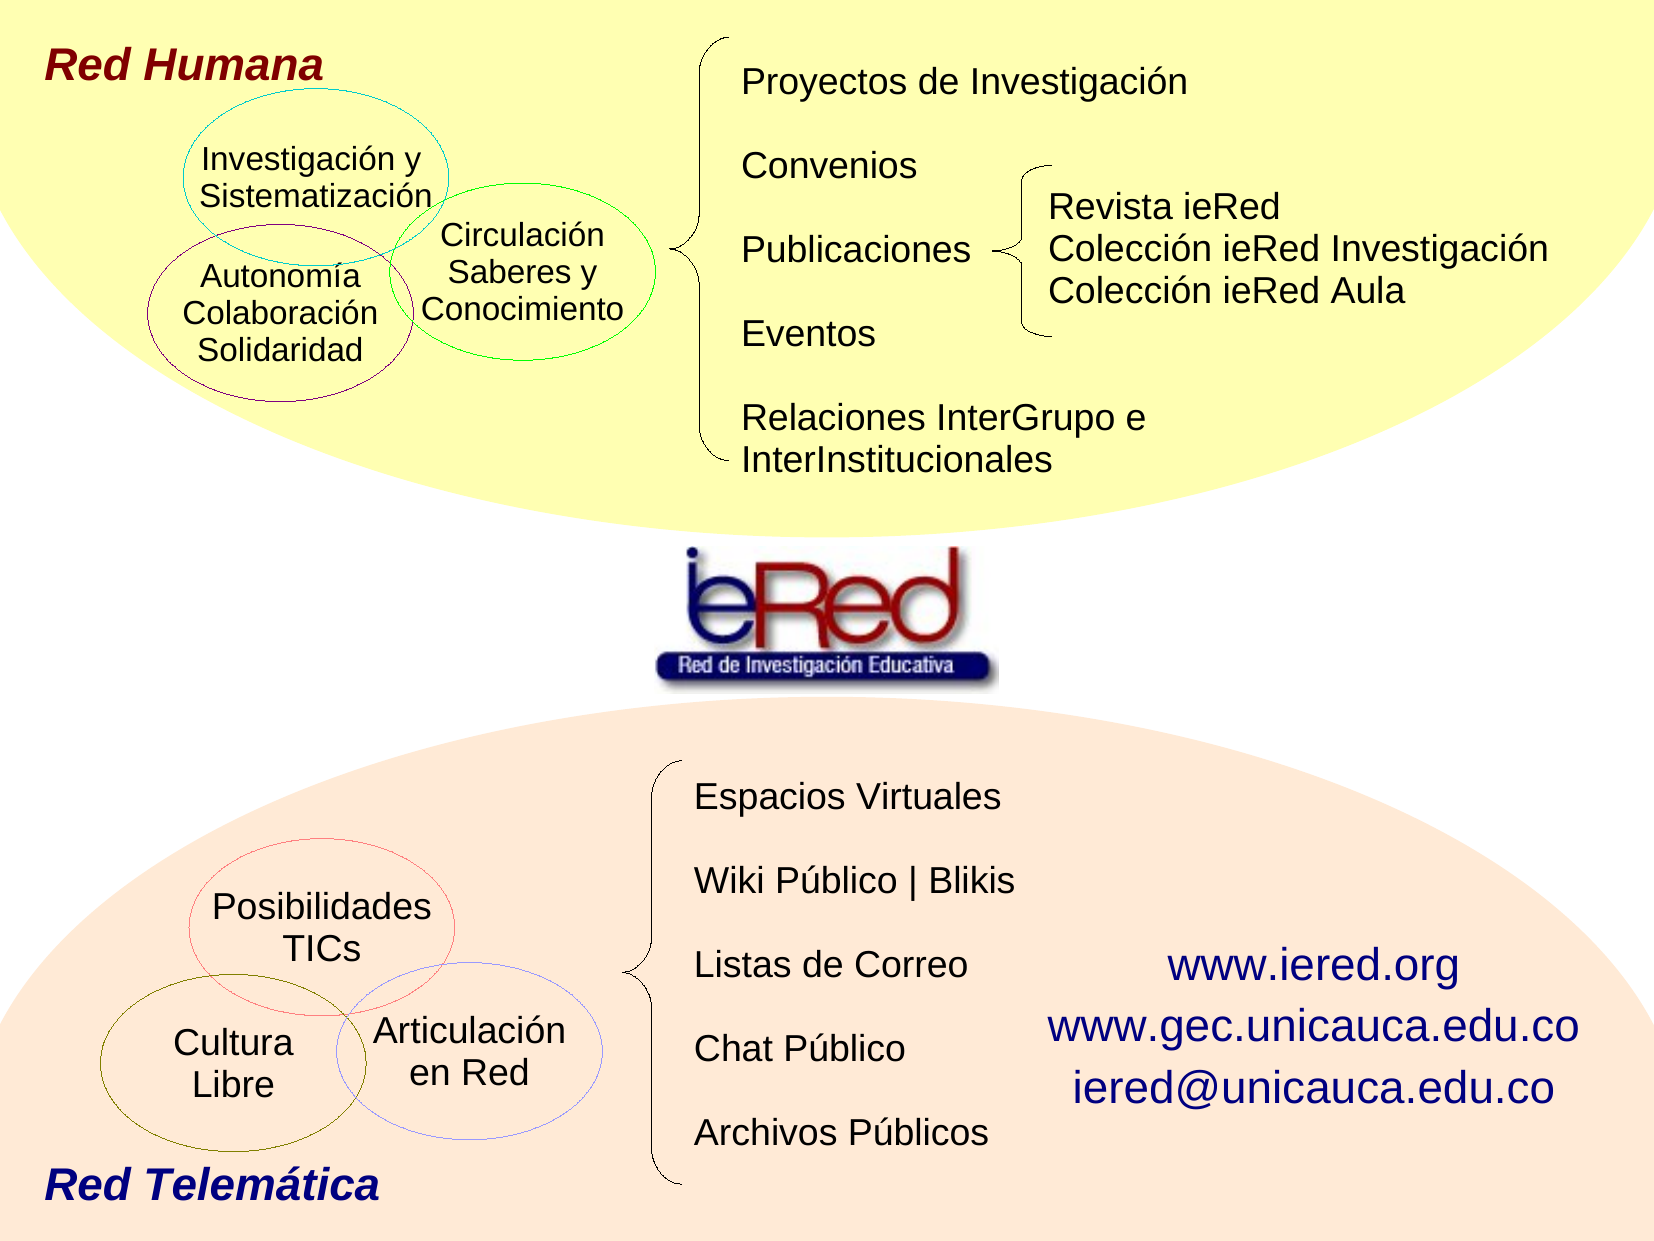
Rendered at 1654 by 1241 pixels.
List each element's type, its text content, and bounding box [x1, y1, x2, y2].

text_box Articulación en Red [336, 962, 603, 1140]
text_box Investigación y Sistematización [183, 88, 449, 266]
text_box Revista ieRed Colección ieRed Investigación Colección ieRed Aula [1241, 178, 1595, 319]
text_box www.iered.org www.gec.unicauca.edu.co iered@unicauca.edu.co [1032, 921, 1595, 1111]
text_box Cultura Libre [100, 974, 356, 1152]
text_box Espacios Virtuales Wiki Público | Blikis Listas de Correo Chat Público Archivos Públicos [679, 767, 1182, 1161]
text_box [0, 696, 1654, 1241]
text_box Red Humana [29, 31, 340, 98]
picture [654, 546, 999, 695]
text_box [0, 0, 1654, 538]
text_box Autonomía Colaboración Solidaridad [147, 235, 413, 402]
text_box Red Telemática [29, 1151, 396, 1218]
text_box Proyectos de Investigación Convenios Publicaciones Eventos Relaciones InterGrupo e InterInstitucionales [726, 53, 1241, 488]
text_box [1241, 319, 1565, 483]
text_box Circulación Saberes y Conocimiento [389, 183, 656, 361]
text_box Posibilidades TICs [188, 838, 455, 1015]
